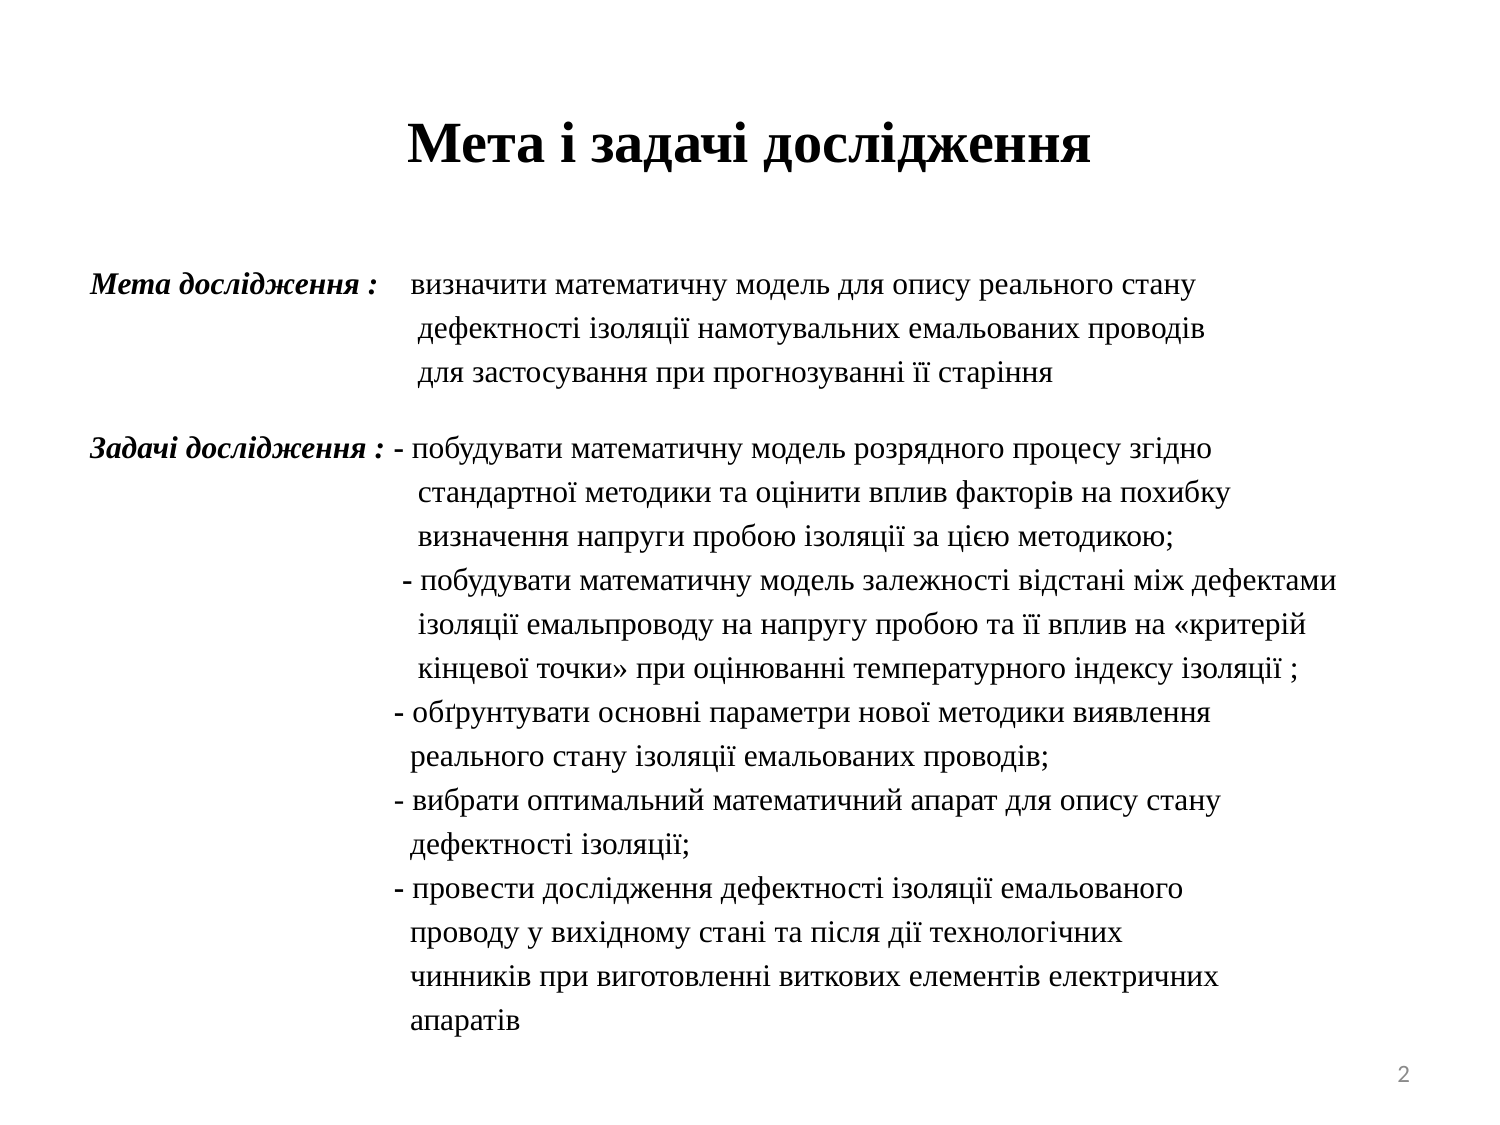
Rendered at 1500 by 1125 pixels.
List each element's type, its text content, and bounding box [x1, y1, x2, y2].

list Мета дослідження : визначити математичну модель для опису реального стану дефектності ізоляції намотувальних емальованих проводів для застосування при прогнозуванні її старіння Задачі дослідження : - побудувати математичну модель розрядного процесу згідно стандартної методики та оцінити вплив факторів на похибку визначення напруги пробою ізоляції за цією методикою; - побудувати математичну модель залежності відстані між дефектами ізоляції емальпроводу на напругу пробою та її вплив на «критерій кінцевої точки» при оцінюванні температурного індексу ізоляції ; - обґрунтувати основні параметри нової методики виявлення реального стану ізоляції емальованих проводів; - вибрати оптимальний математичний апарат для опису стану дефектності ізоляції; - провести дослідження дефектності ізоляції емальованого проводу у вихідному стані та після дії технологічних чинників при виготовленні виткових елементів електричних апаратів [75, 255, 1471, 1083]
title Мета і задачі дослідження [75, 45, 1425, 233]
slide_number <номер> [1074, 1042, 1425, 1103]
